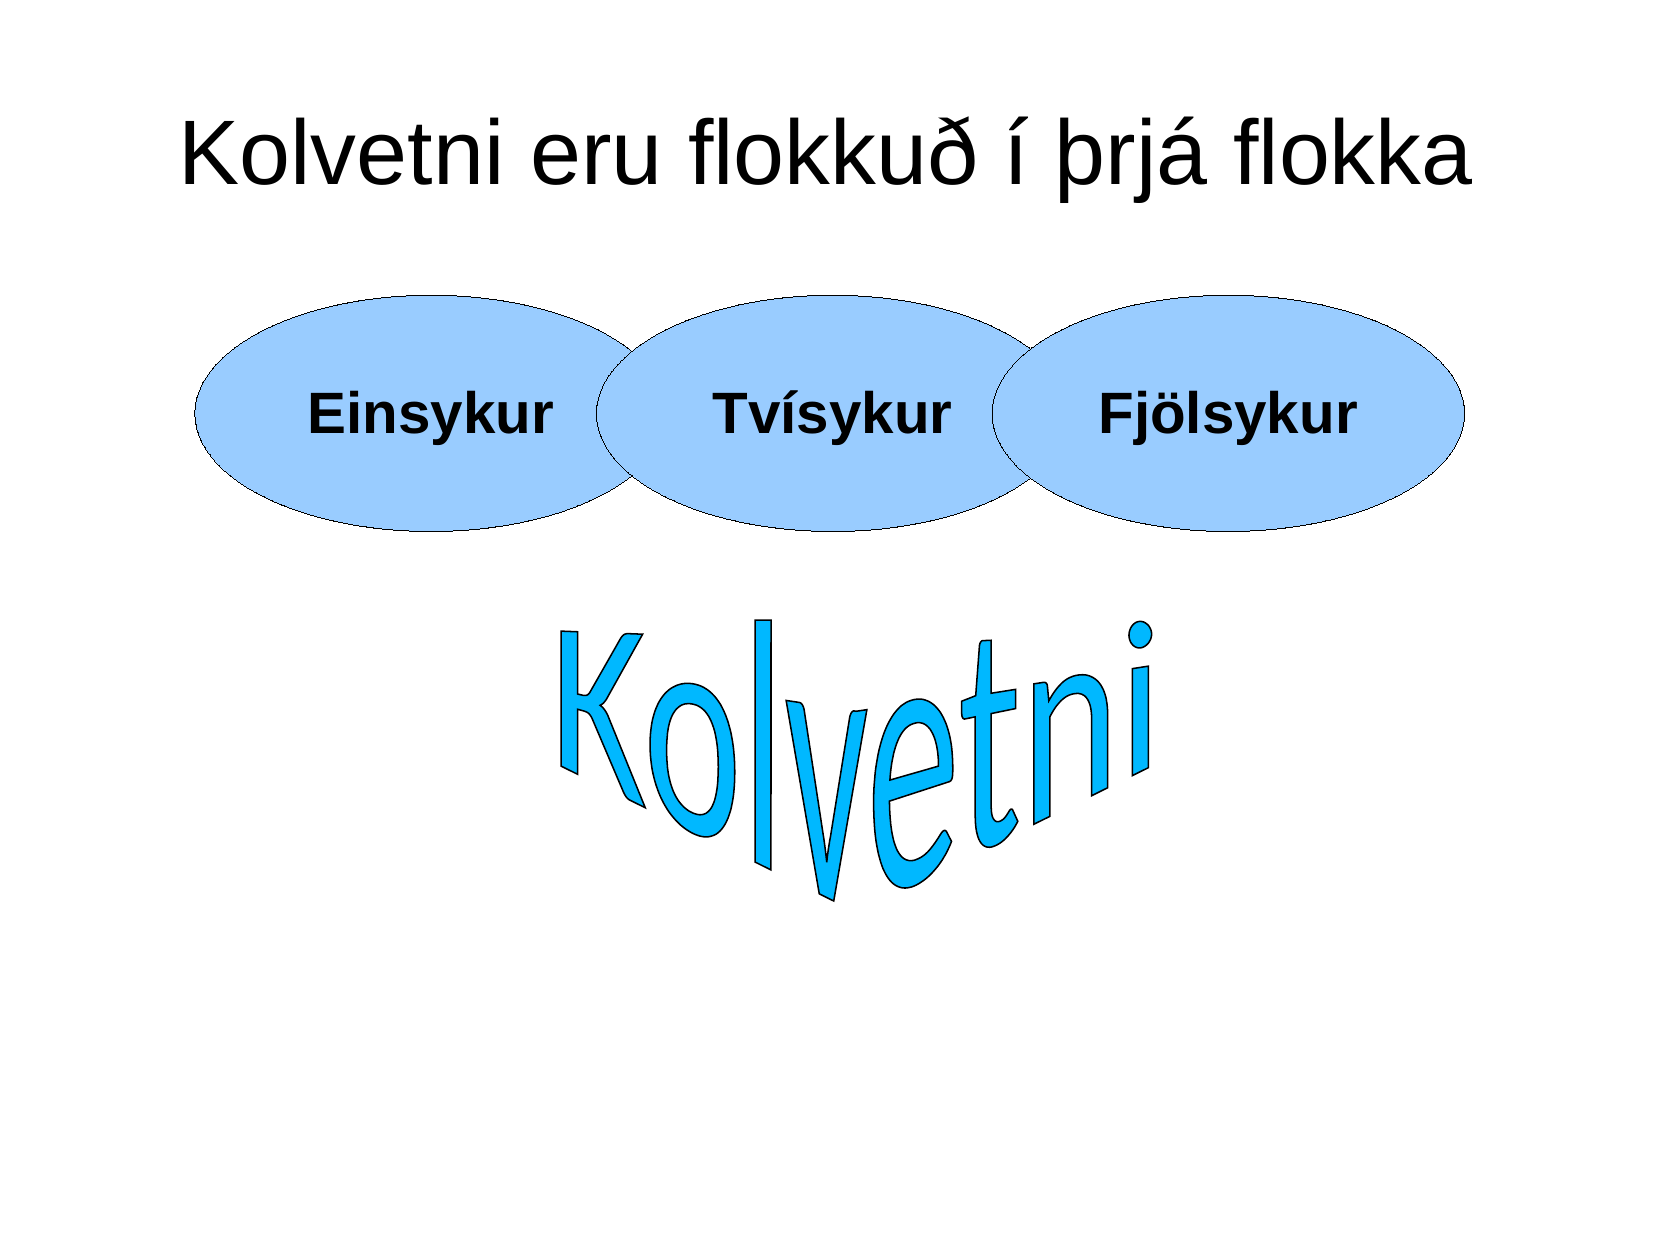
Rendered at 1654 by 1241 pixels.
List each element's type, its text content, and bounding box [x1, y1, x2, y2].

text_box Kolvetni [873, 699, 953, 889]
text_box Kolvetni [650, 683, 735, 837]
text_box Kolvetni [755, 620, 772, 870]
text_box Einsykur [194, 295, 632, 532]
title Kolvetni eru flokkuð í þrjá flokka [82, 49, 1571, 257]
text_box Kolvetni [1132, 666, 1149, 776]
text_box Tvísykur [596, 295, 1030, 532]
text_box Kolvetni [786, 700, 867, 902]
text_box Kolvetni [1129, 621, 1152, 648]
text_box Fjölsykur [992, 295, 1465, 532]
text_box Kolvetni [561, 631, 646, 808]
text_box Kolvetni [1033, 674, 1108, 825]
text_box Kolvetni [961, 640, 1018, 848]
